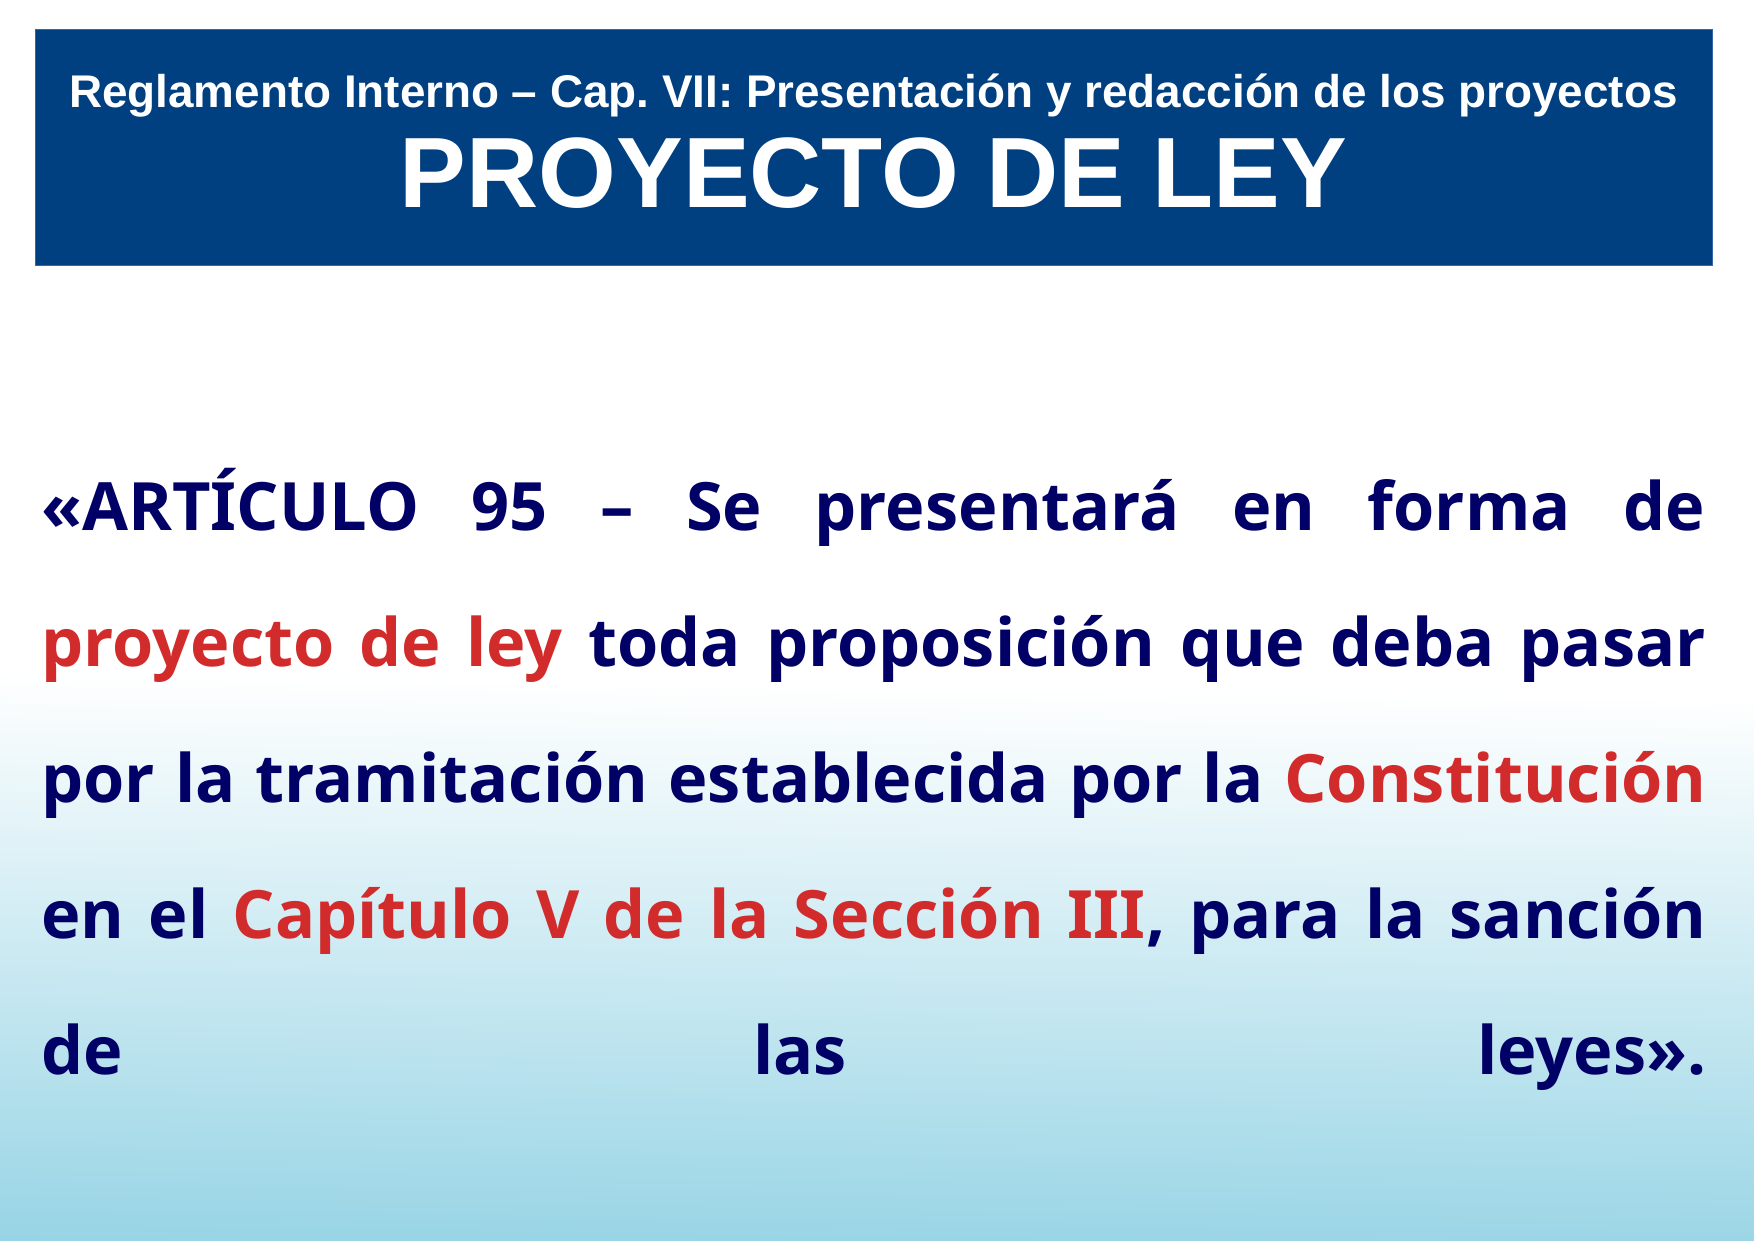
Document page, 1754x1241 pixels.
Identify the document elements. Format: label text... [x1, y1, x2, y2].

title «ARTÍCULO 95 – Se presentará en forma de proyecto de ley toda proposición que deba pasar por la tramitación establecida por la Constitución en el Capítulo V de la Sección III, para la sanción de las leyes». [35, 283, 1713, 1217]
text_box Reglamento Interno – Cap. VII: Presentación y redacción de los proyectos PROYECTO DE LEY [35, 29, 1713, 266]
